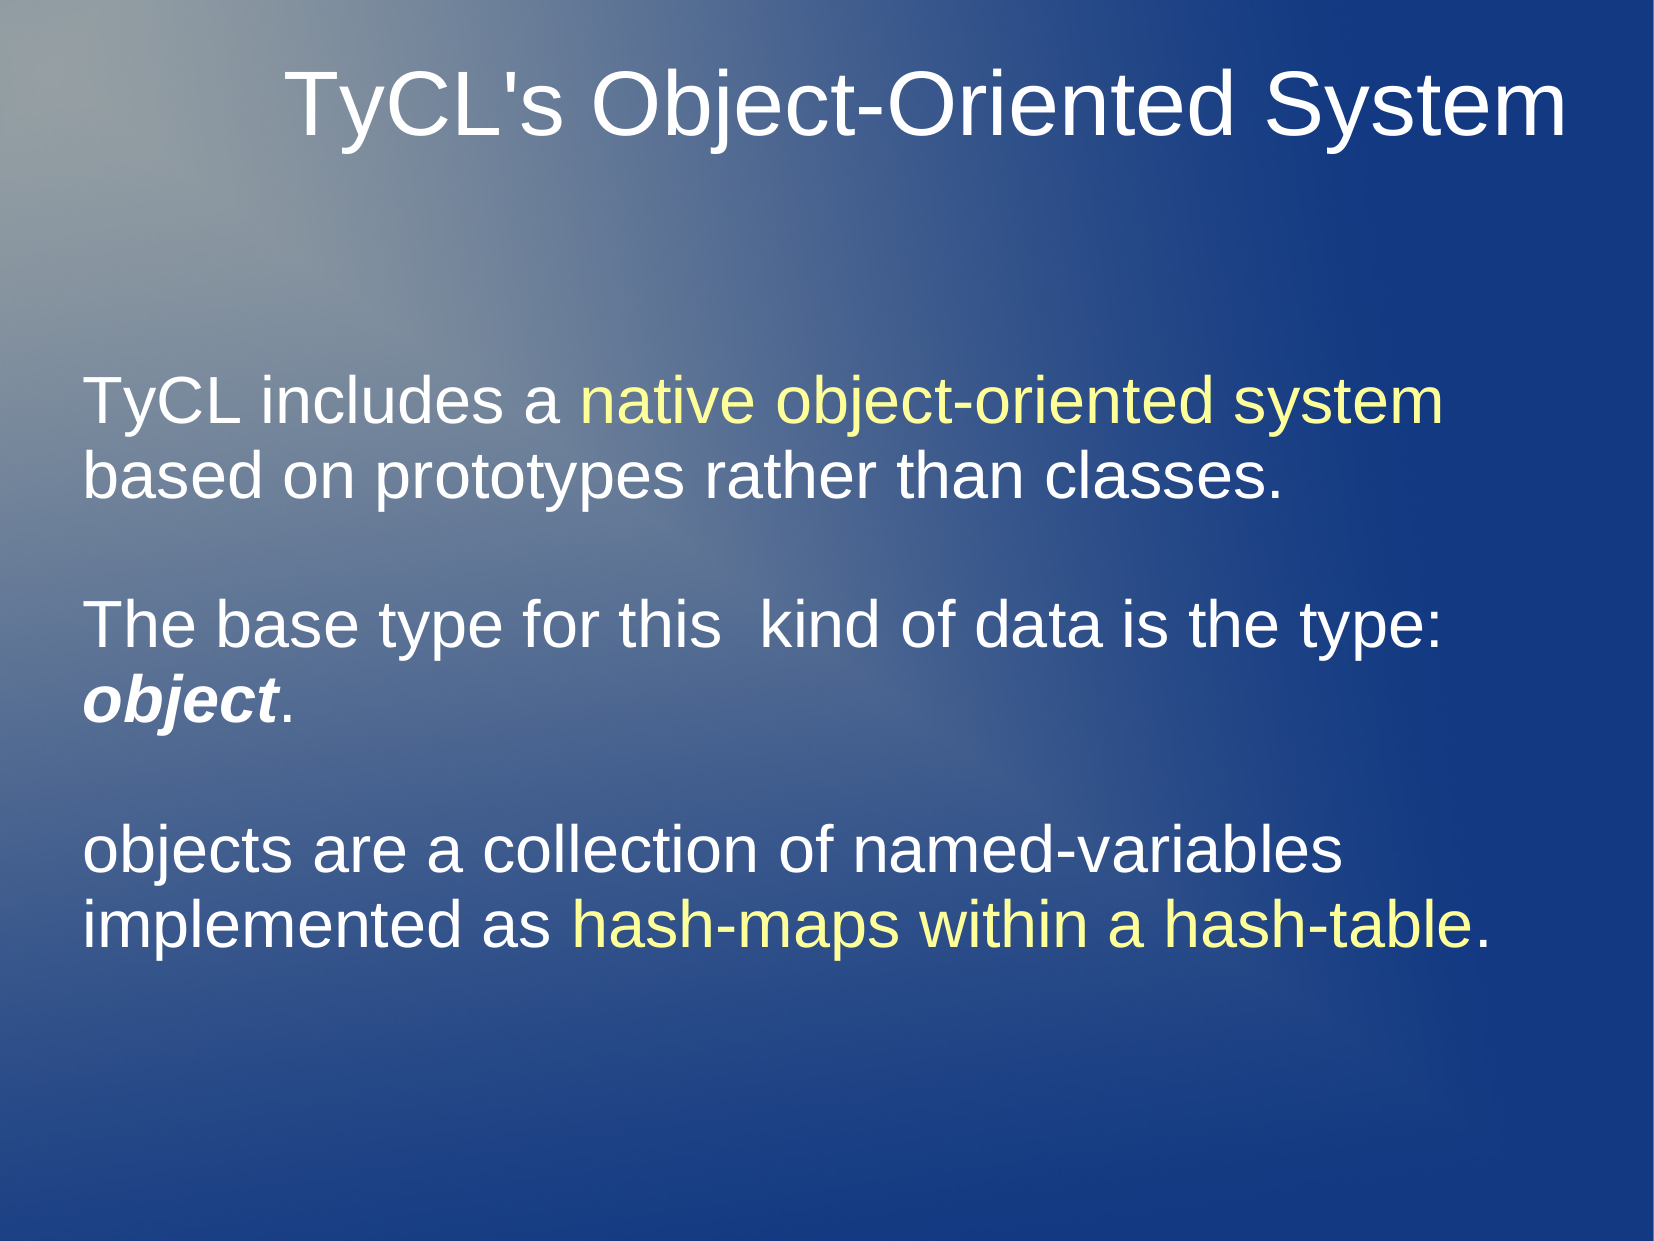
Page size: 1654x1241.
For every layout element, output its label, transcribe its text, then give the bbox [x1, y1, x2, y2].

title TyCL's Object-Oriented System [82, 52, 1571, 155]
subtitle TyCL includes a native object-oriented system based on prototypes rather than classes. The base type for this kind of data is the type: object. objects are a collection of named-variables implemented as hash-maps within a hash-table. [82, 297, 1571, 1102]
picture [0, 0, 1654, 1241]
